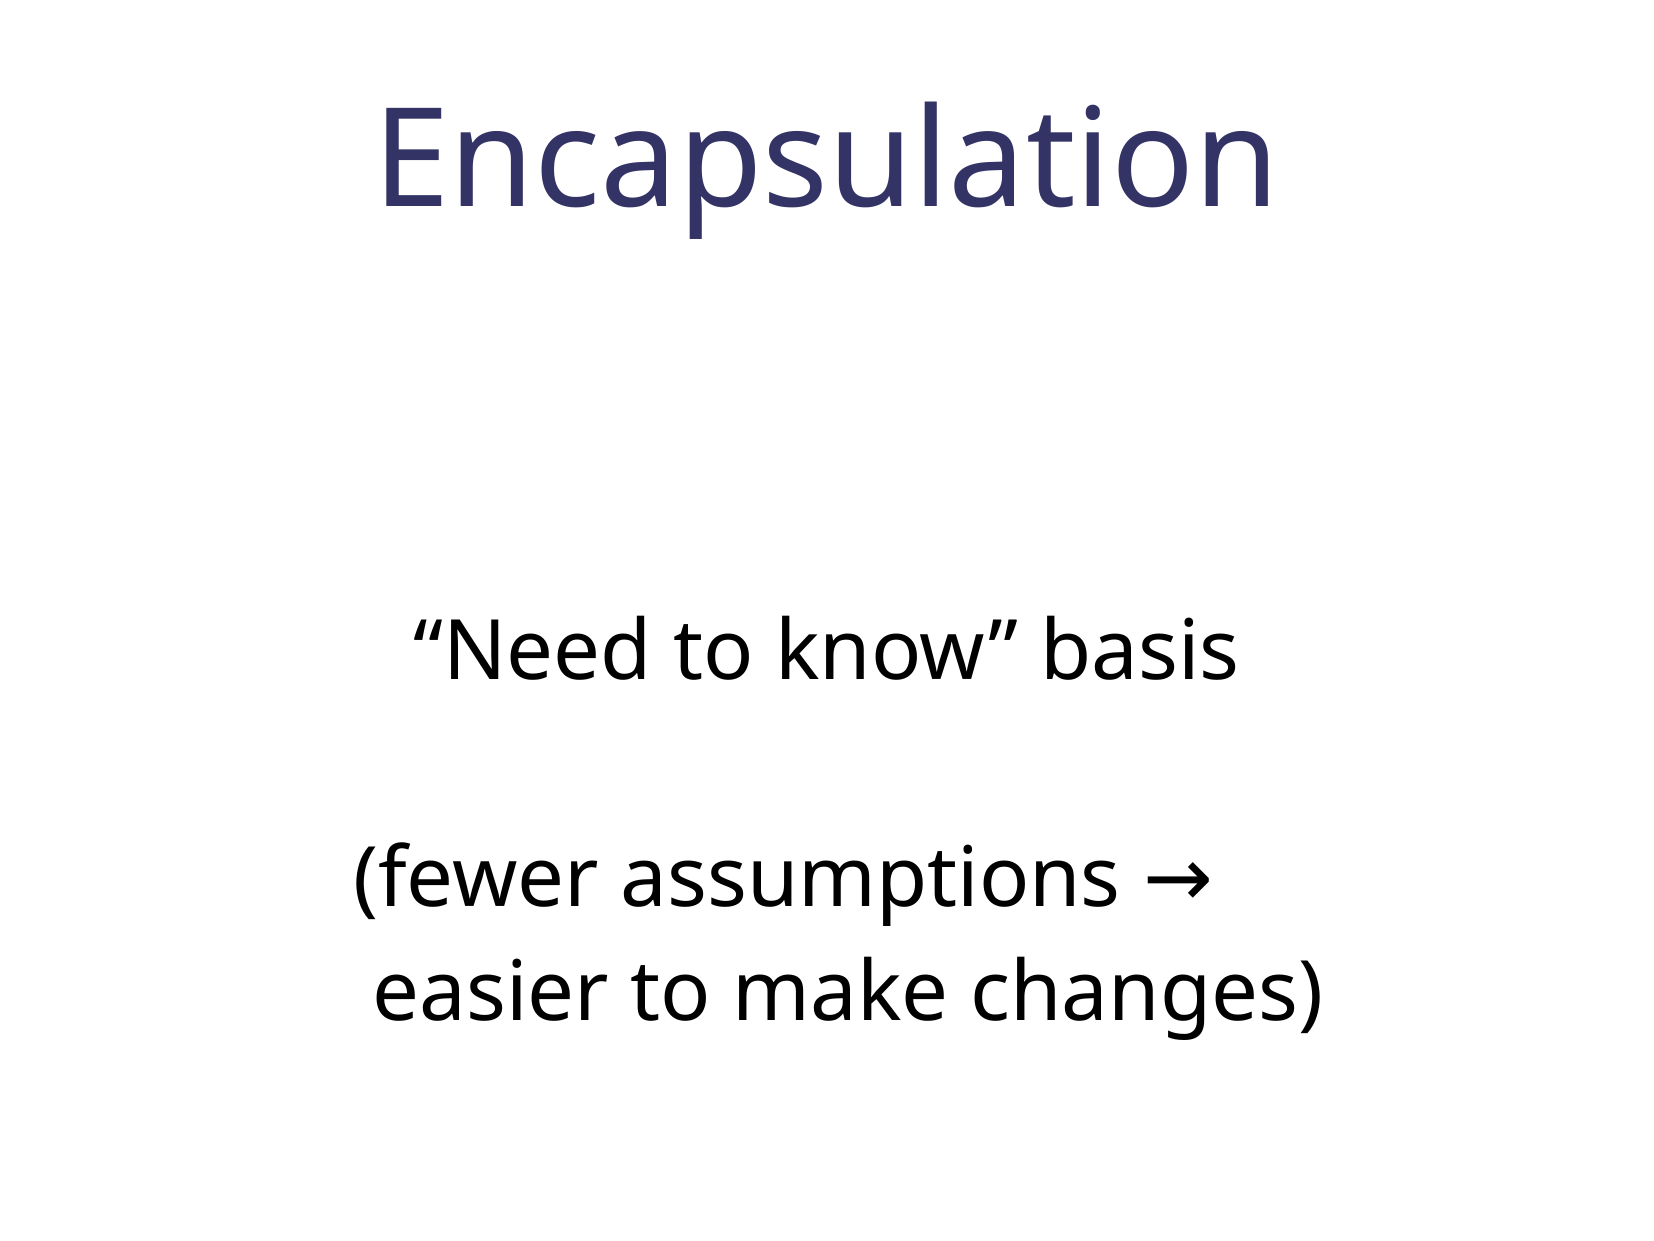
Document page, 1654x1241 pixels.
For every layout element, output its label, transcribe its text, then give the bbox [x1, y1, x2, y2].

title Encapsulation [82, 49, 1571, 257]
subtitle “Need to know” basis (fewer assumptions → easier to make changes) [82, 590, 1571, 1094]
